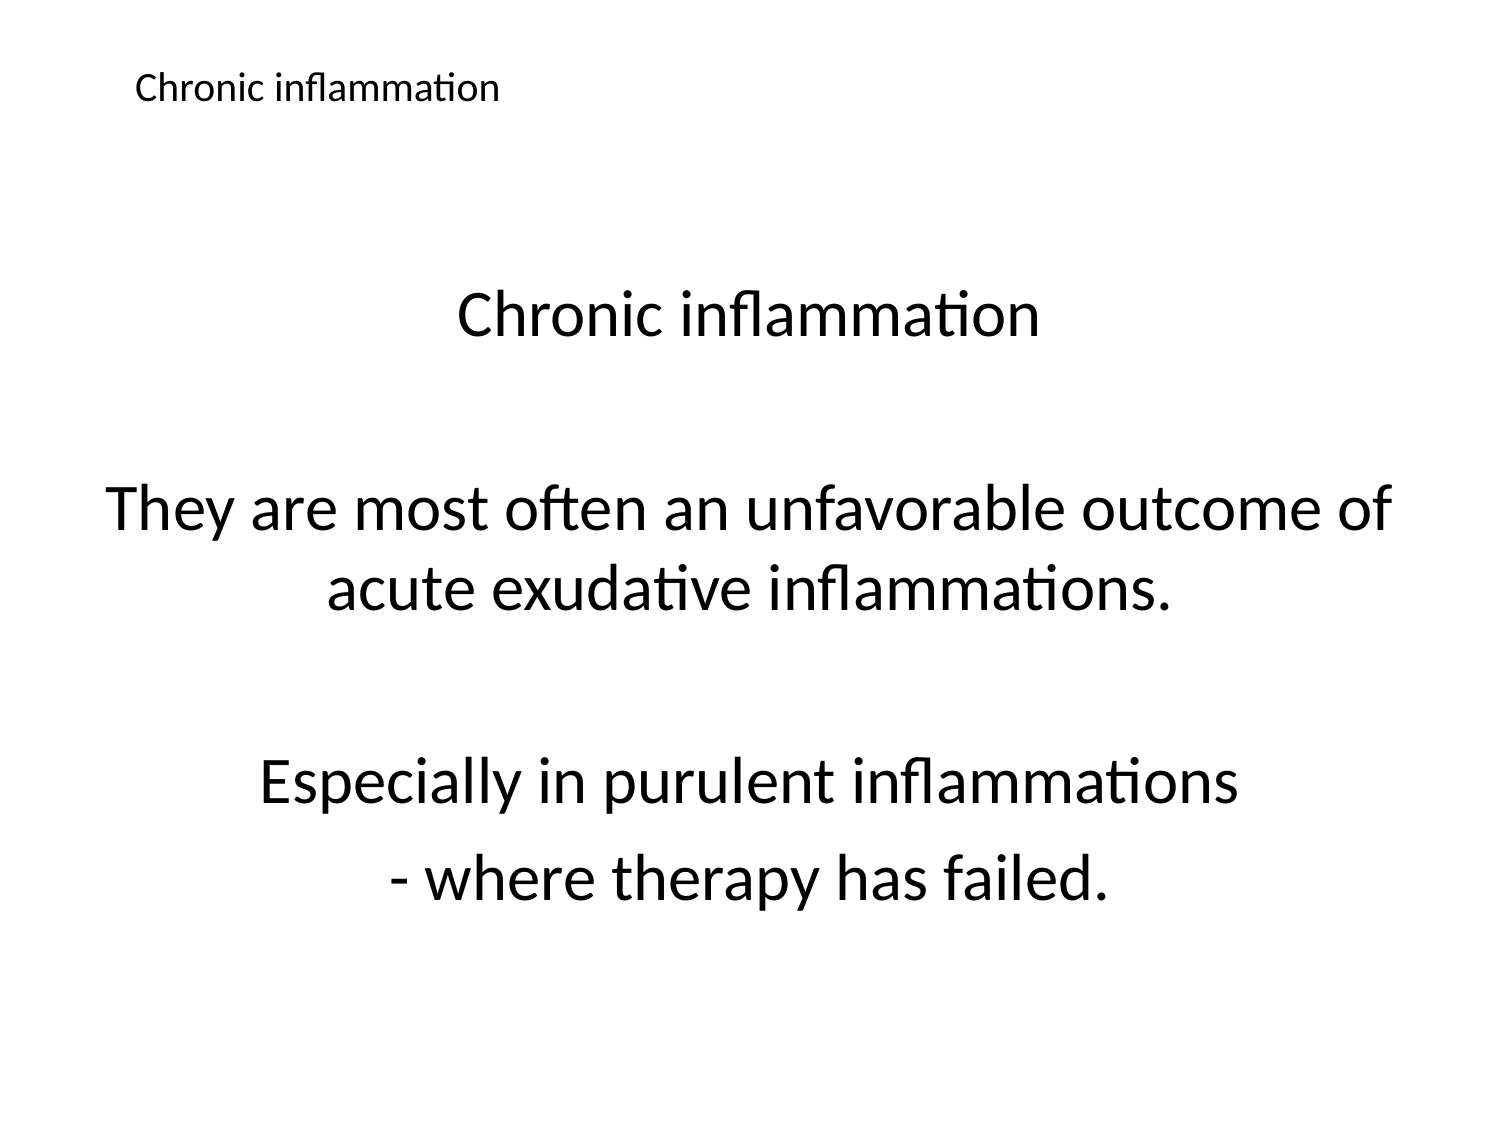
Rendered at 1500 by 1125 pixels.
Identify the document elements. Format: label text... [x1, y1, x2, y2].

title Chronic inflammation [75, 45, 562, 126]
list Chronic inflammation They are most often an unfavorable outcome of acute exudative inflammations. Especially in purulent inflammations - where therapy has failed. [75, 262, 1426, 1005]
